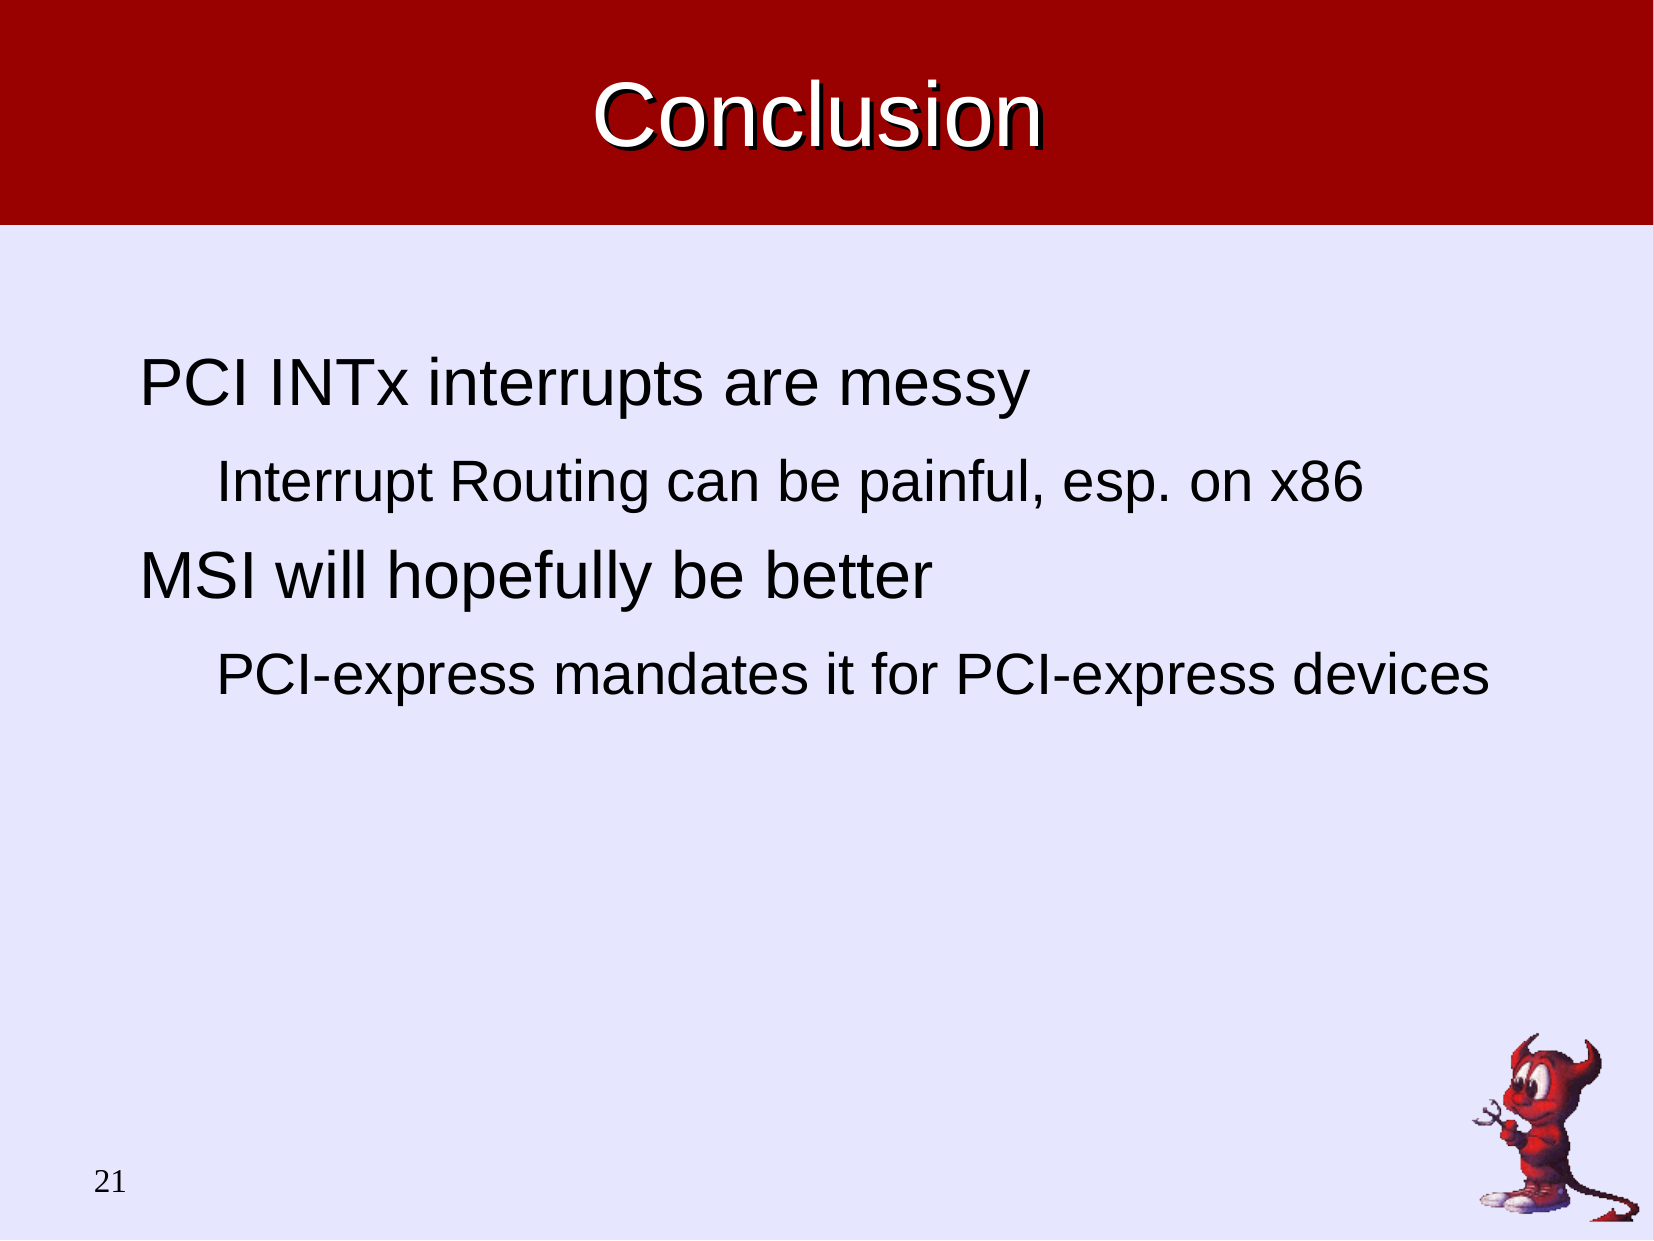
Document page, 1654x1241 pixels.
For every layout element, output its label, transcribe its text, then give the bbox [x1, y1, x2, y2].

list PCI INTx interrupts are messy Interrupt Routing can be painful, esp. on x86 MSI will hopefully be better PCI-express mandates it for PCI-express devices [121, 344, 1534, 1138]
picture [1464, 1030, 1643, 1227]
title Conclusion [112, 11, 1525, 219]
